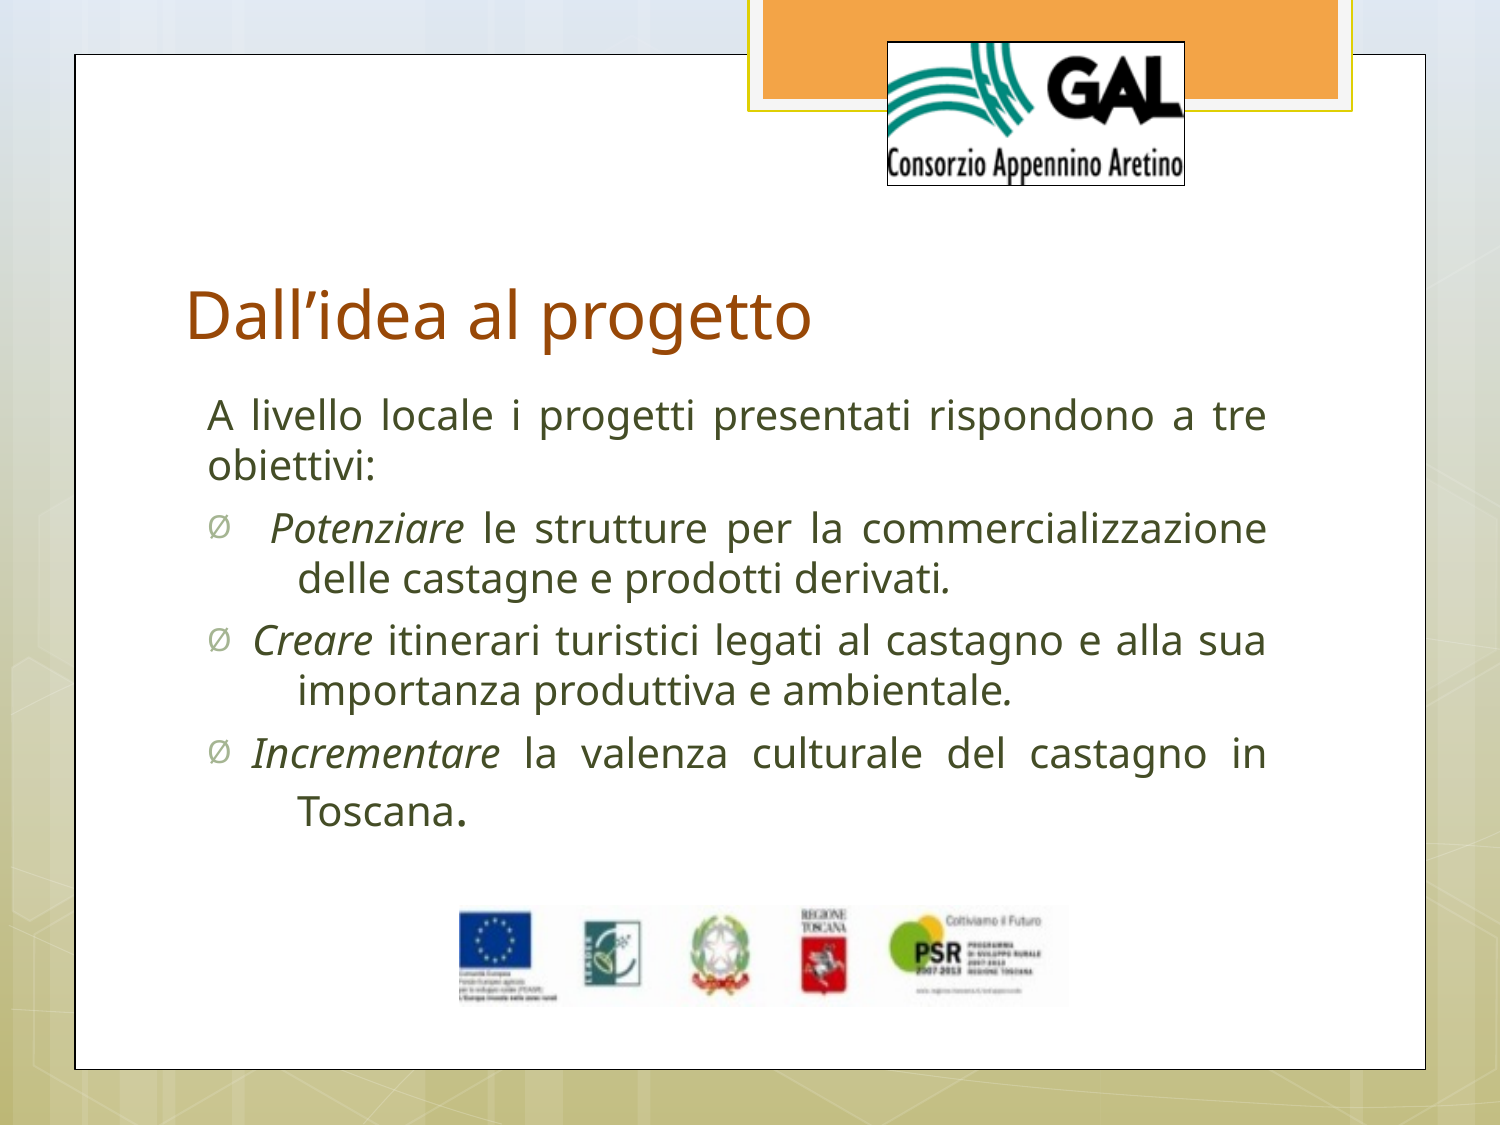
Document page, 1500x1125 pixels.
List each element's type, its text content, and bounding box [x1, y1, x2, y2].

picture [459, 905, 1069, 1007]
text_box Dall’idea al progetto [169, 172, 1322, 361]
list A livello locale i progetti presentati rispondono a tre obiettivi: Potenziare le strutture per la commercializzazione delle castagne e prodotti derivati. Creare itinerari turistici legati al castagno e alla sua importanza produttiva e ambientale. Incrementare la valenza culturale del castagno in Toscana. [169, 381, 1283, 847]
picture [888, 42, 1184, 185]
